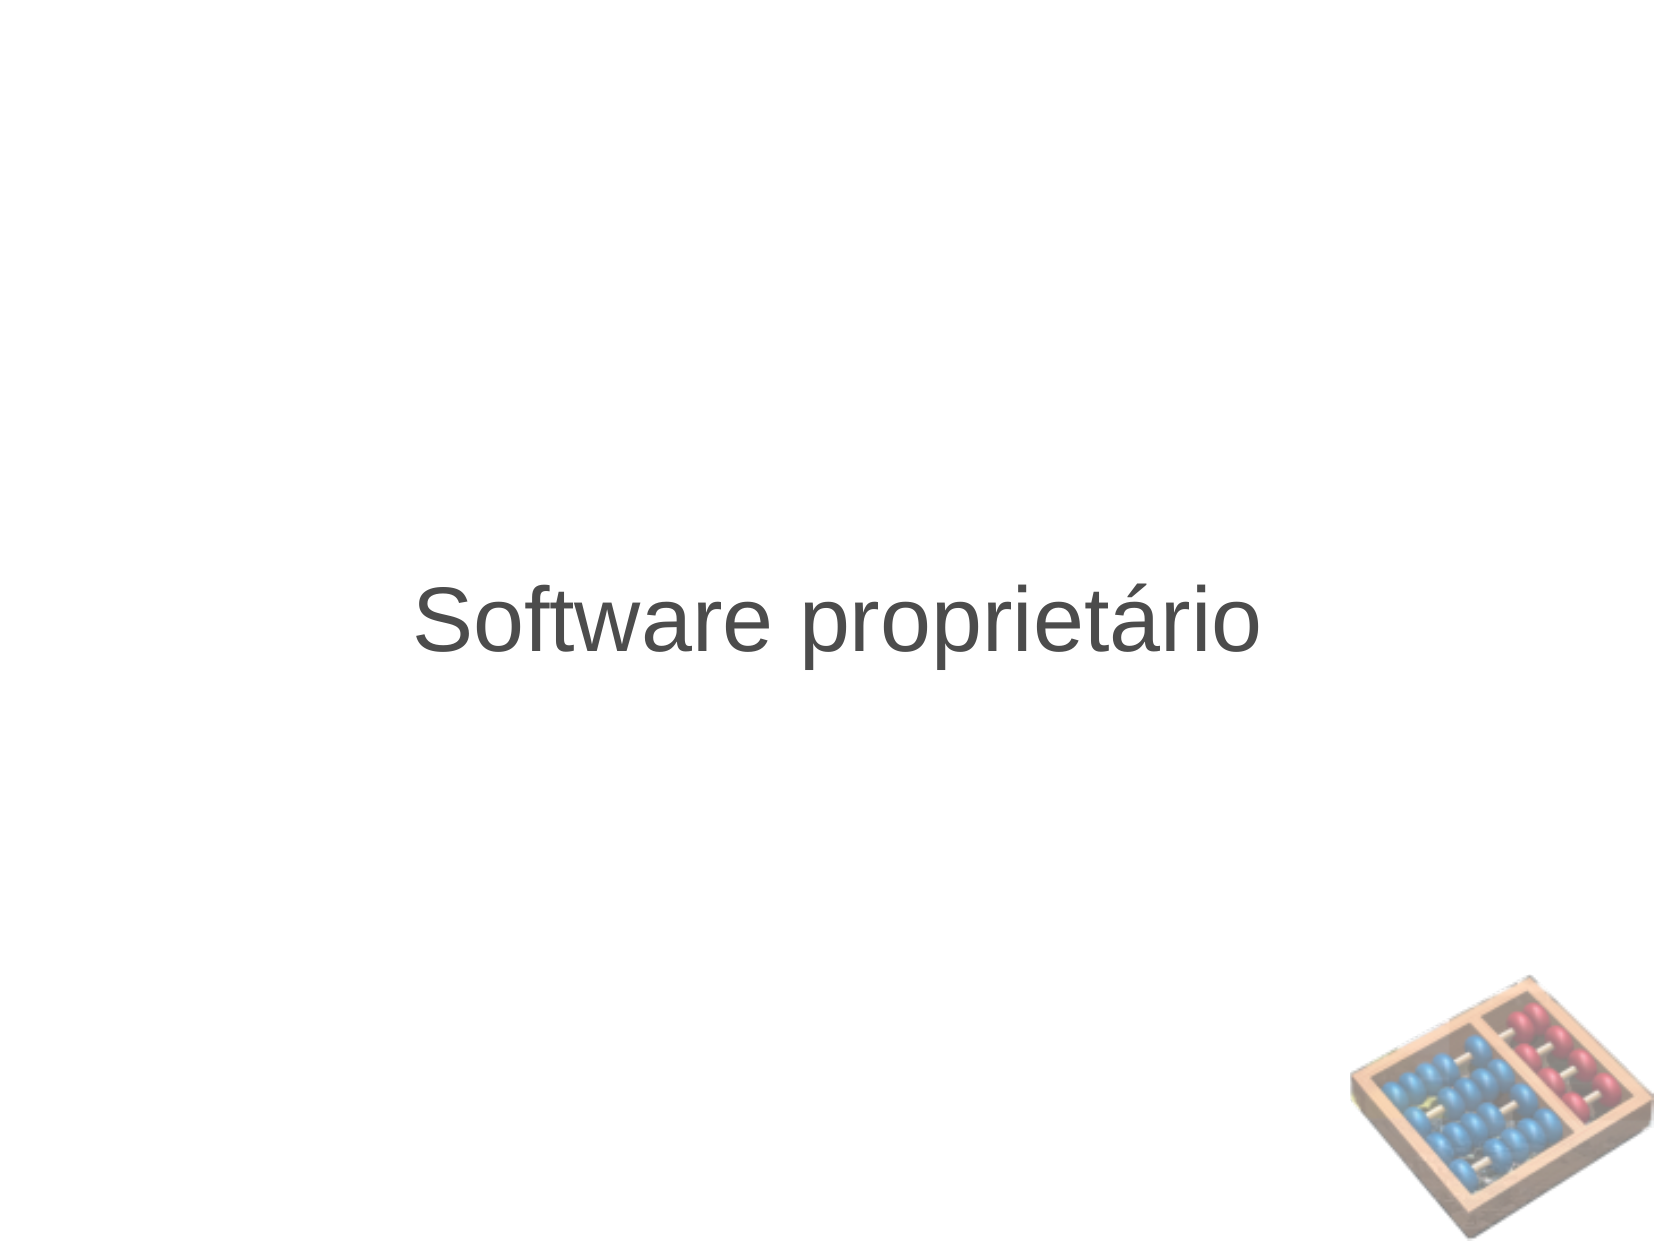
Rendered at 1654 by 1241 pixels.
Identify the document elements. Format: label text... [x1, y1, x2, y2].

title Software proprietário [75, 516, 1601, 724]
